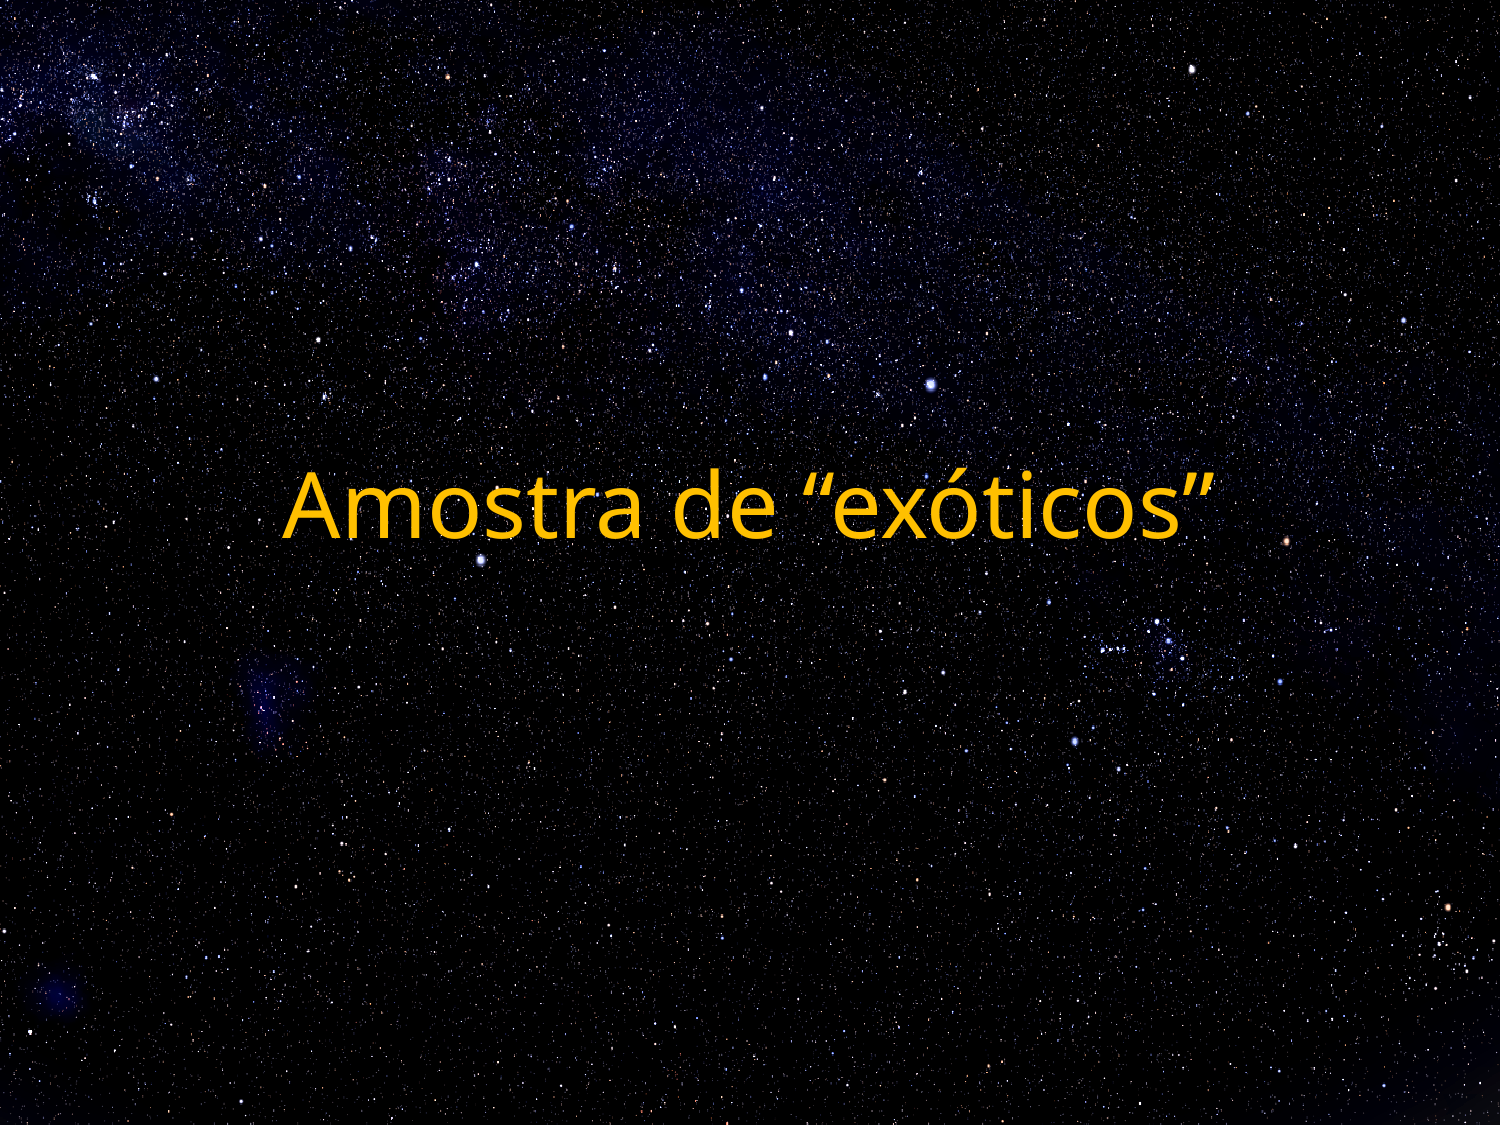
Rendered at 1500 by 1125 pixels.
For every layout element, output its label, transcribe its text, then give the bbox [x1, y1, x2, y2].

picture [0, 0, 1500, 1125]
title Amostra de “exóticos” [112, 361, 1388, 643]
